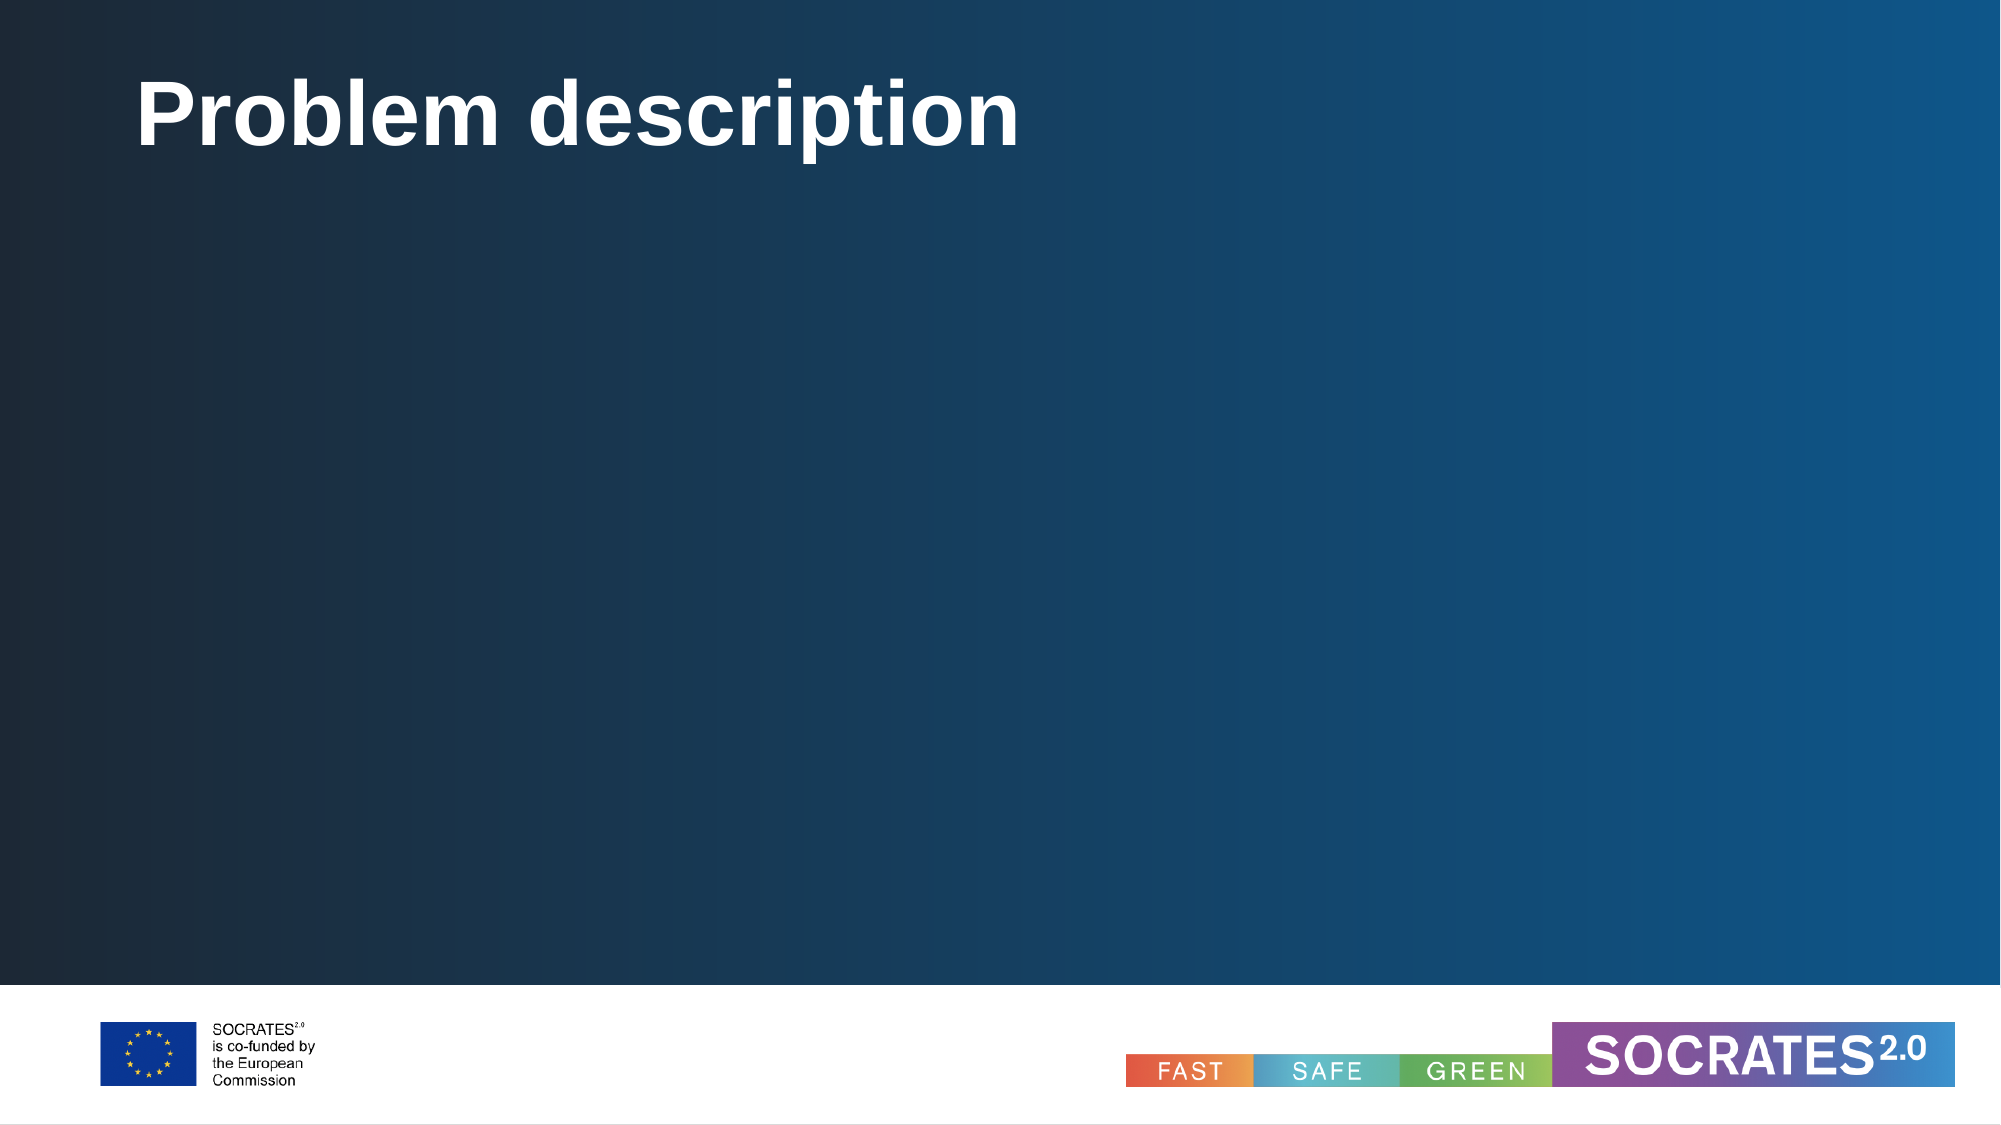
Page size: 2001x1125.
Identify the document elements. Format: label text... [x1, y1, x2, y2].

title Problem description [135, 35, 1967, 253]
picture [0, 985, 2000, 1125]
